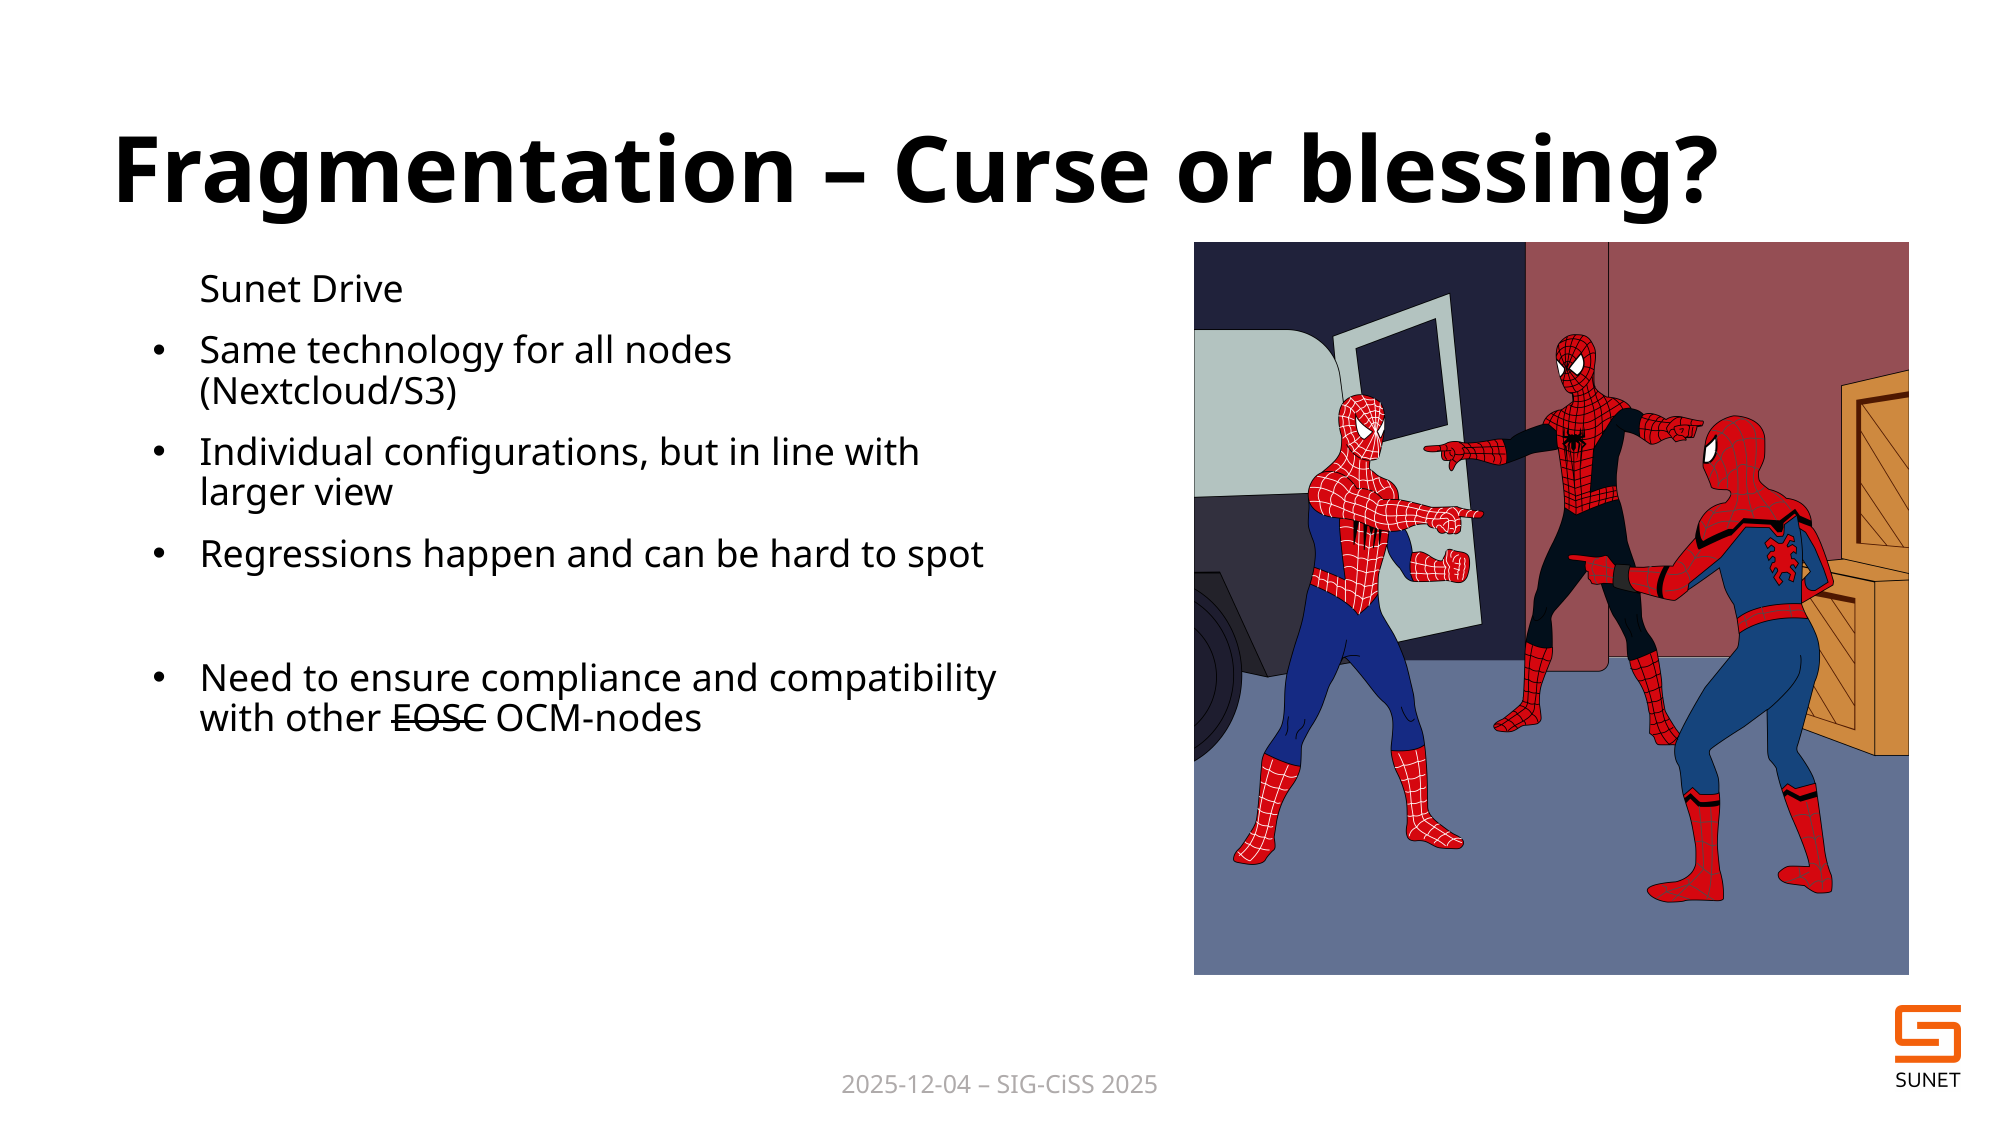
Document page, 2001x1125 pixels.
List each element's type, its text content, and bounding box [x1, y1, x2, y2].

picture [1194, 242, 1909, 976]
text_box 2025-12-04 – SIG-CiSS 2025 [500, 1061, 1500, 1106]
picture [1895, 1005, 1961, 1092]
list Sunet Drive Same technology for all nodes (Nextcloud/S3) Individual configurations, but in line with larger view Regressions happen and can be hard to spot Need to ensure compliance and compatibility with other EOSC OCM-nodes [137, 262, 1013, 930]
text_box Fragmentation – Curse or blessing? [96, 59, 1909, 278]
